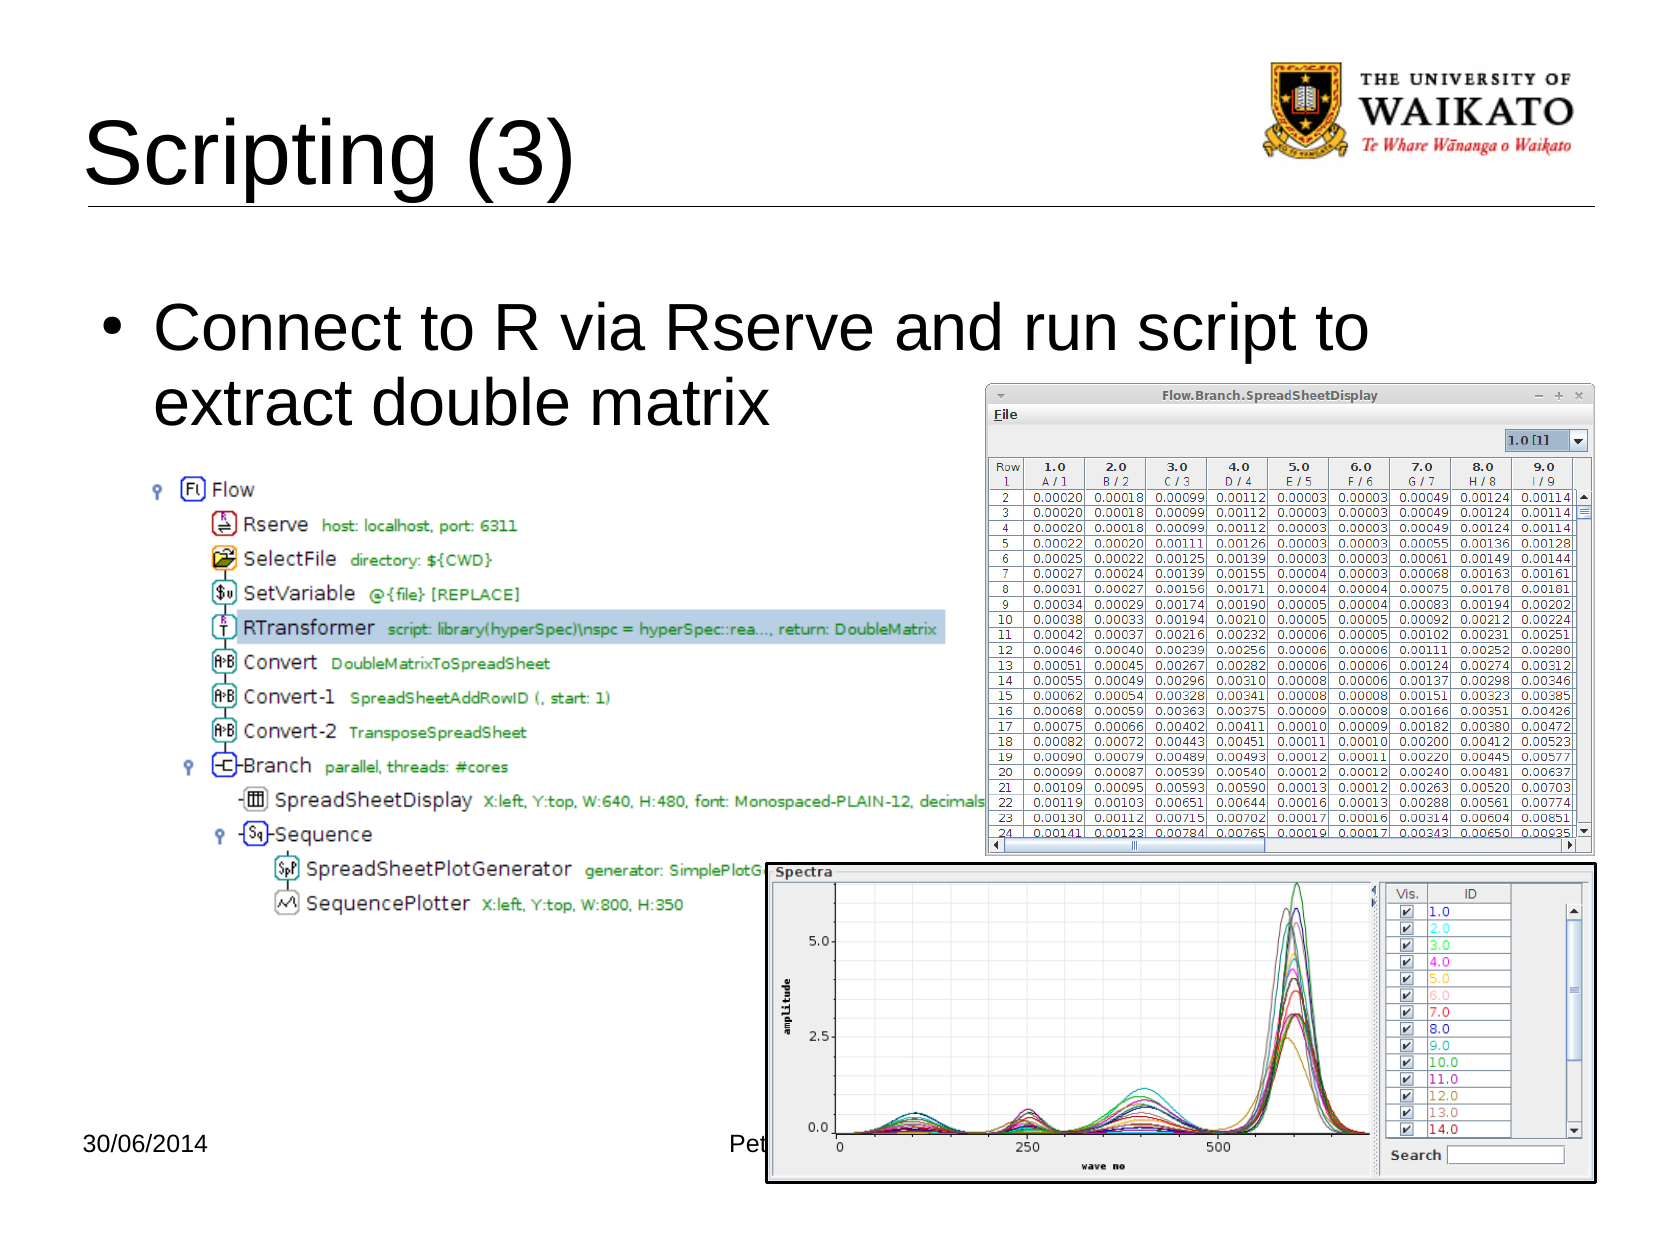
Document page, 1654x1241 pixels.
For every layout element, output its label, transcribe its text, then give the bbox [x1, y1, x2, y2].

list Connect to R via Rserve and run script to extract double matrix [1152, 856, 1571, 862]
title Scripting (3) [82, 49, 1571, 257]
picture [145, 383, 1595, 970]
list Connect to R via Rserve and run script to extract double matrix [82, 290, 1571, 1010]
picture [767, 864, 1595, 1182]
picture [1228, 24, 1619, 201]
